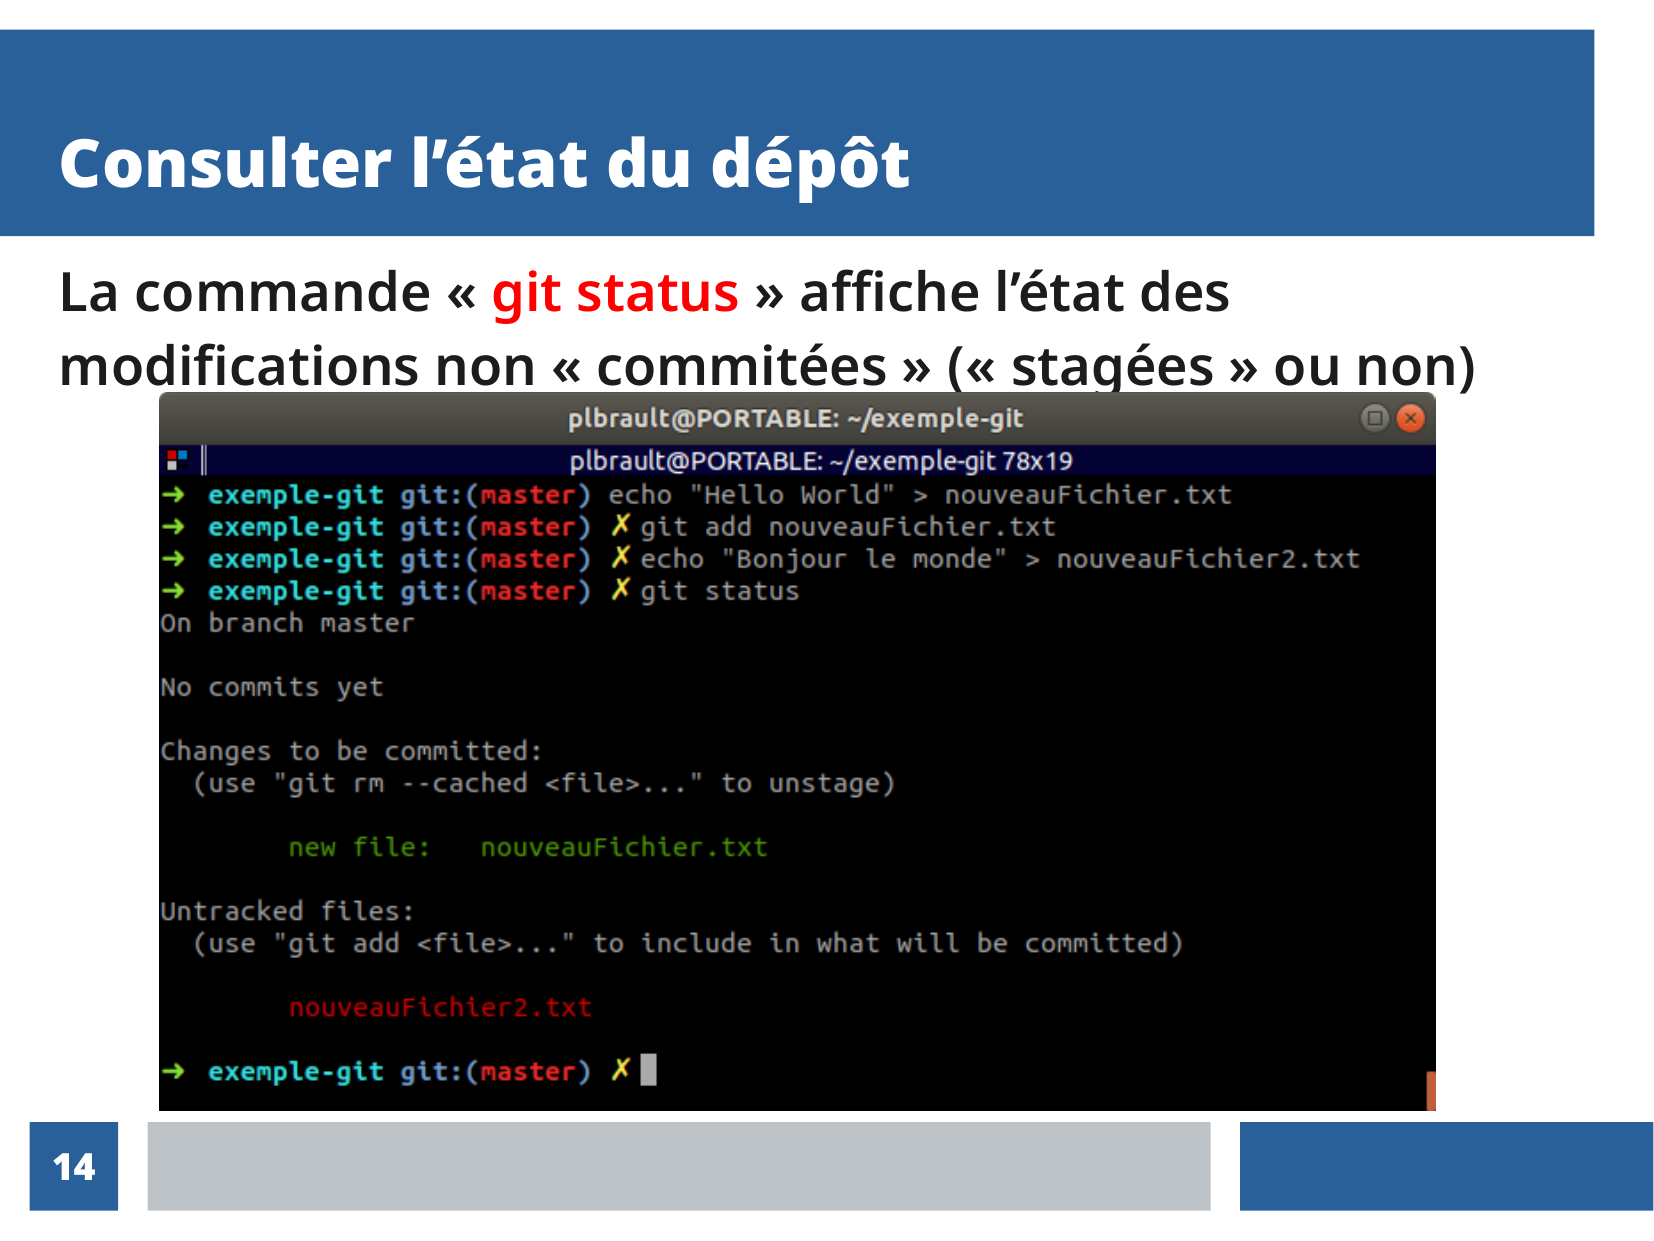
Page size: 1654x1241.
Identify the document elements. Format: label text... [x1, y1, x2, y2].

list La commande « git status » affiche l’état des modifications non « commitées » (« stagées » ou non) [59, 253, 1565, 414]
title Consulter l’état du dépôt [59, 59, 1595, 207]
picture [159, 392, 1436, 1111]
